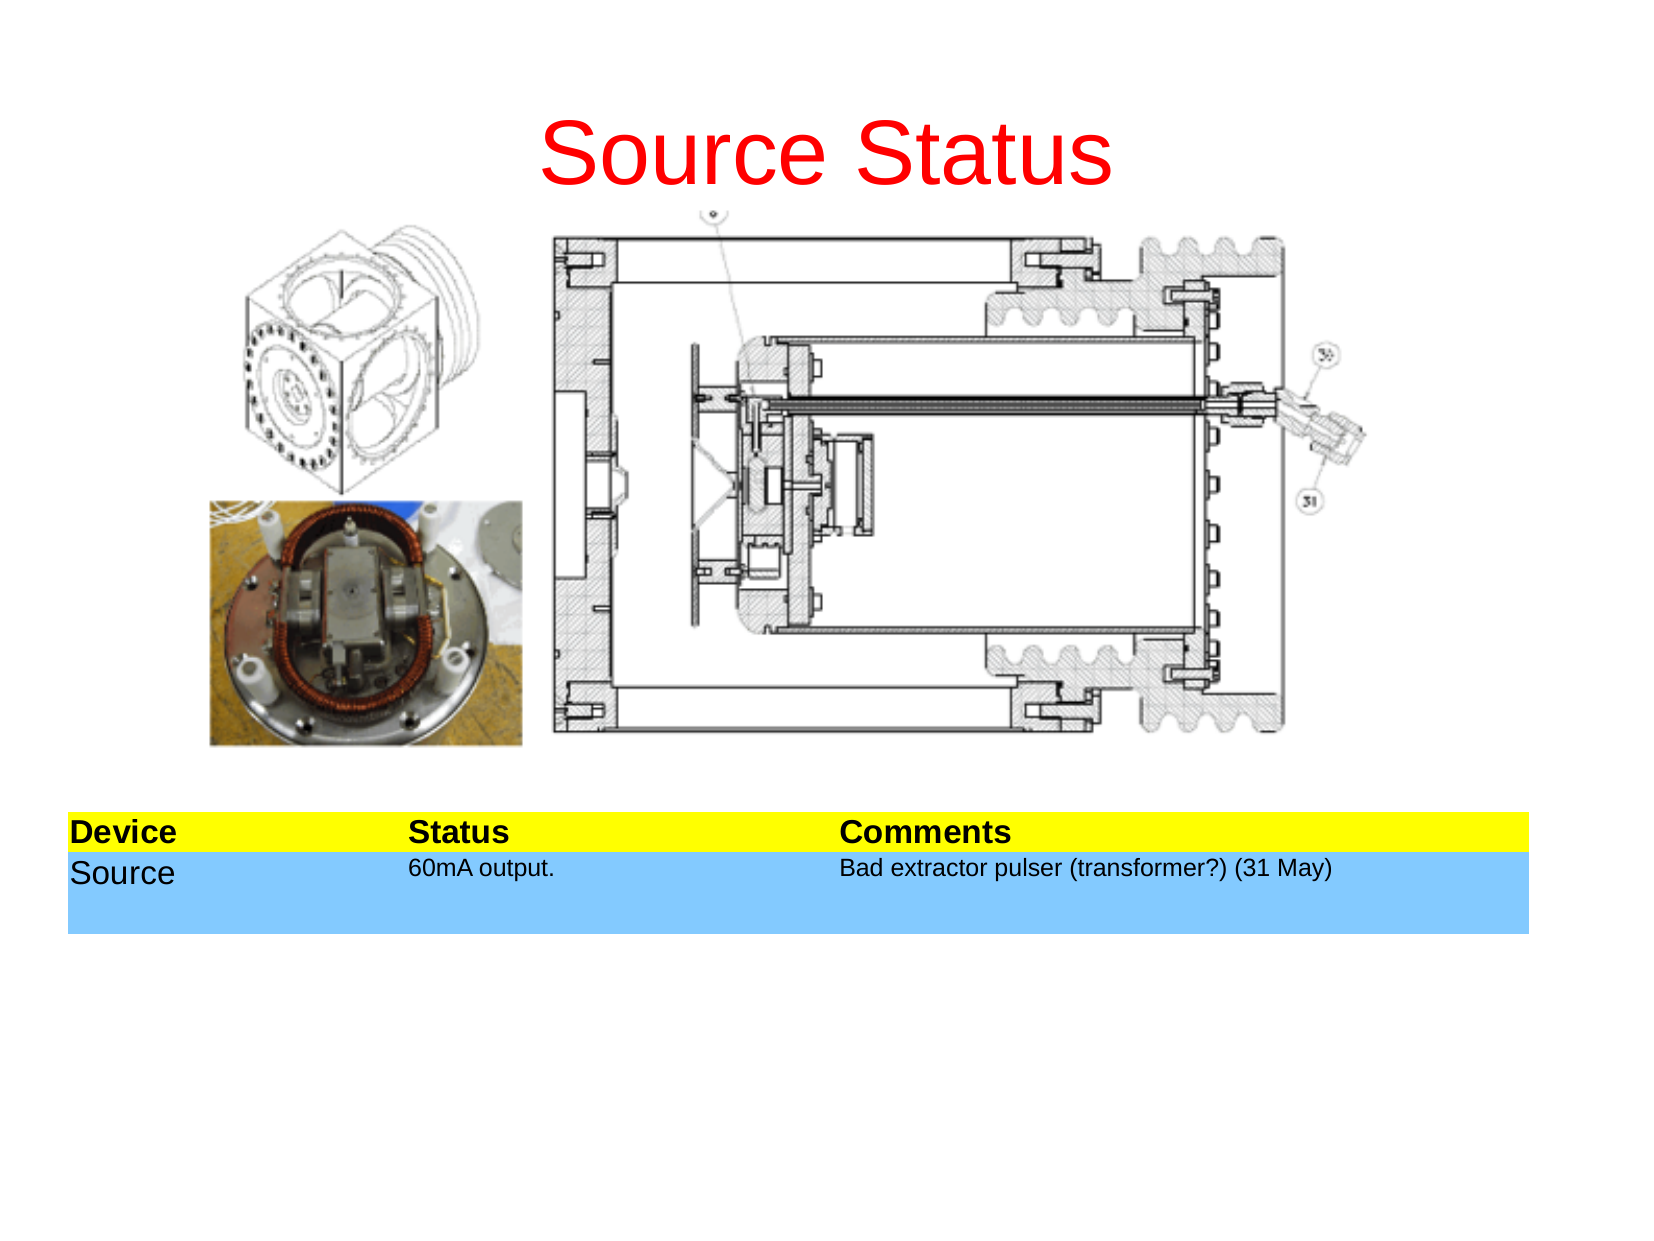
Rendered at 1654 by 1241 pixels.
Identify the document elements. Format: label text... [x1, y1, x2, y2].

chart [67, 812, 1532, 1128]
title Source Status [82, 49, 1571, 257]
picture [202, 209, 1394, 752]
